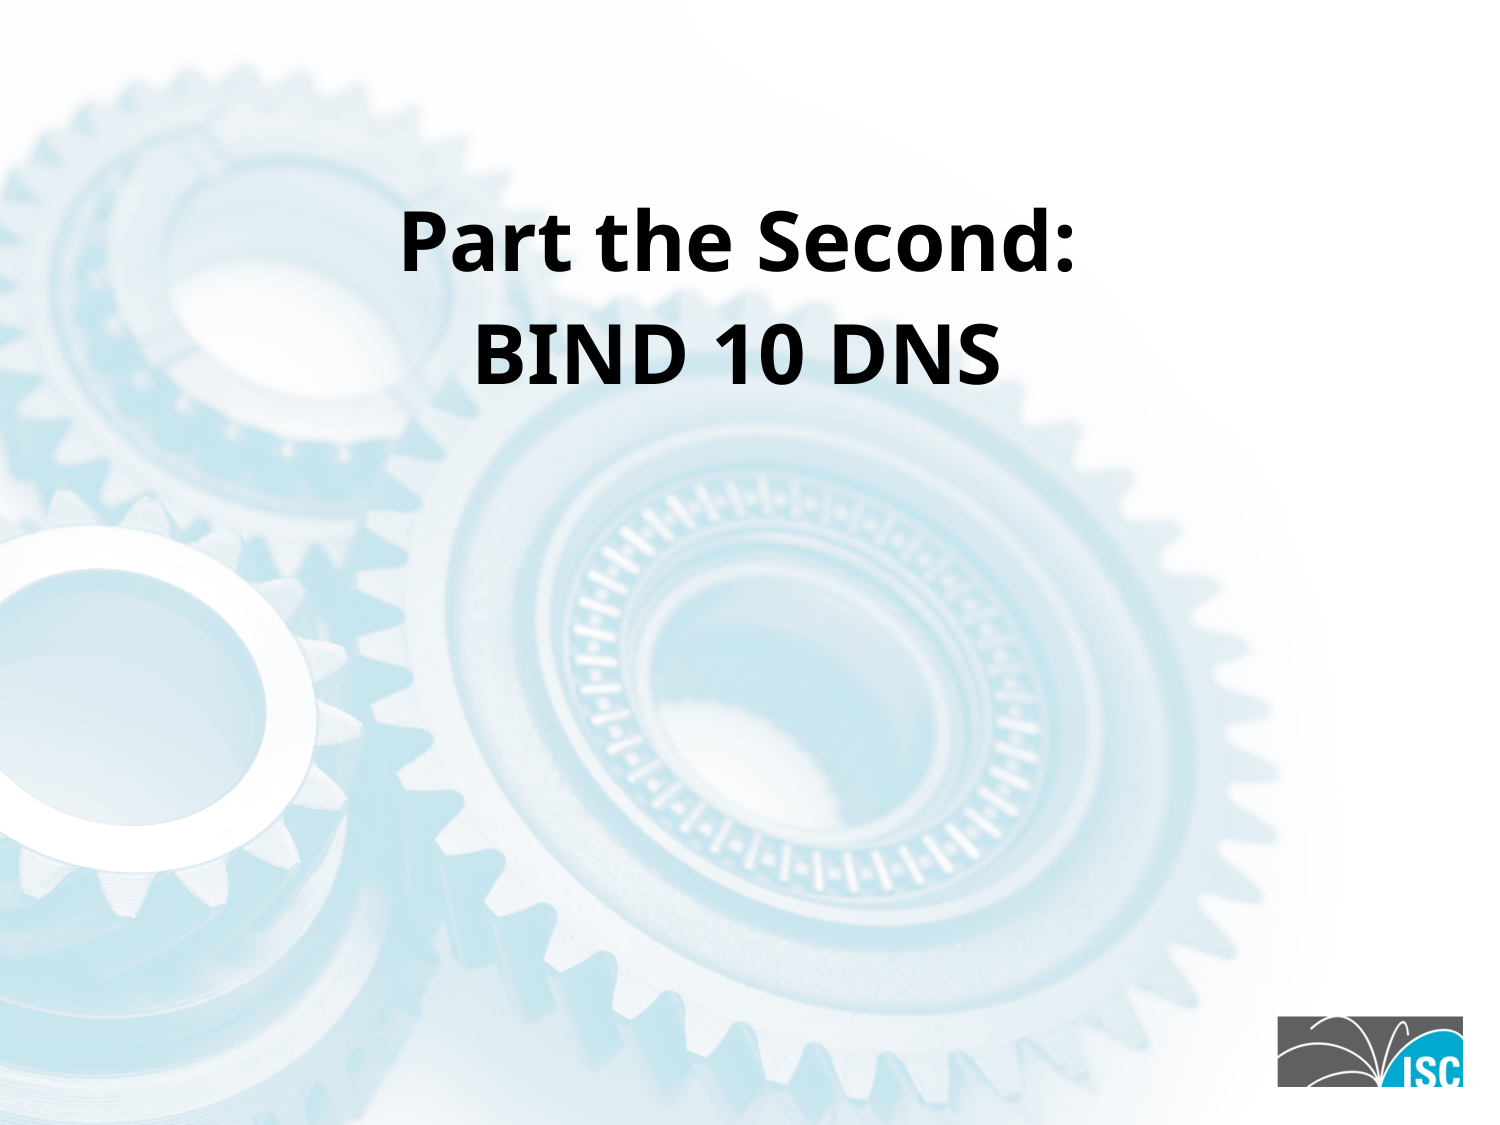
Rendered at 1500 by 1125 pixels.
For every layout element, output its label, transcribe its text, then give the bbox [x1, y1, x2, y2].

title Part the Second: BIND 10 DNS [99, 174, 1375, 417]
picture [0, 0, 1500, 1125]
